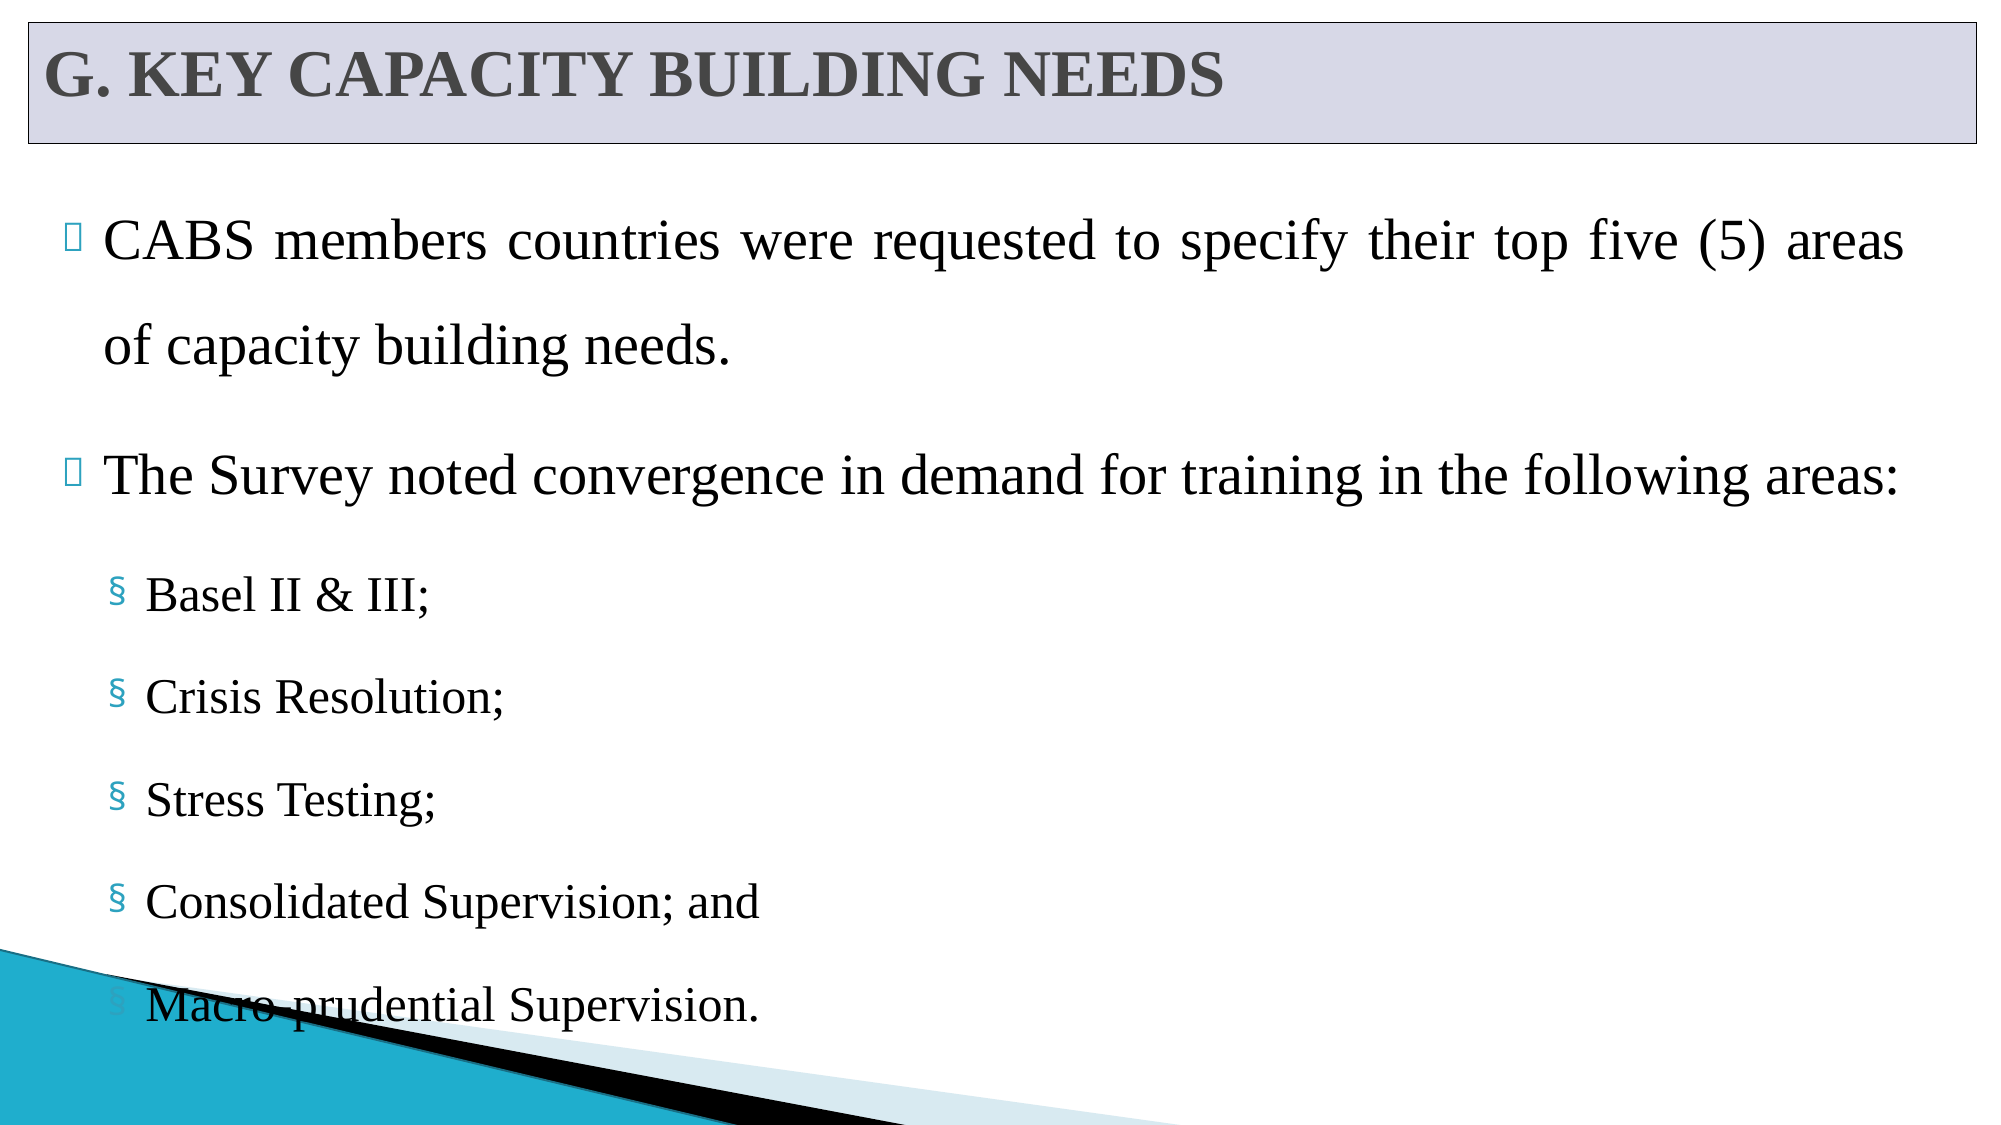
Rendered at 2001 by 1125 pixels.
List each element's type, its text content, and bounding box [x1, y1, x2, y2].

title G. KEY CAPACITY BUILDING NEEDS [28, 22, 1977, 144]
list CABS members countries were requested to specify their top five (5) areas of capacity building needs. The Survey noted convergence in demand for training in the following areas: Basel II & III; Crisis Resolution; Stress Testing; Consolidated Supervision; and Macro-prudential Supervision. [28, 158, 1922, 1069]
